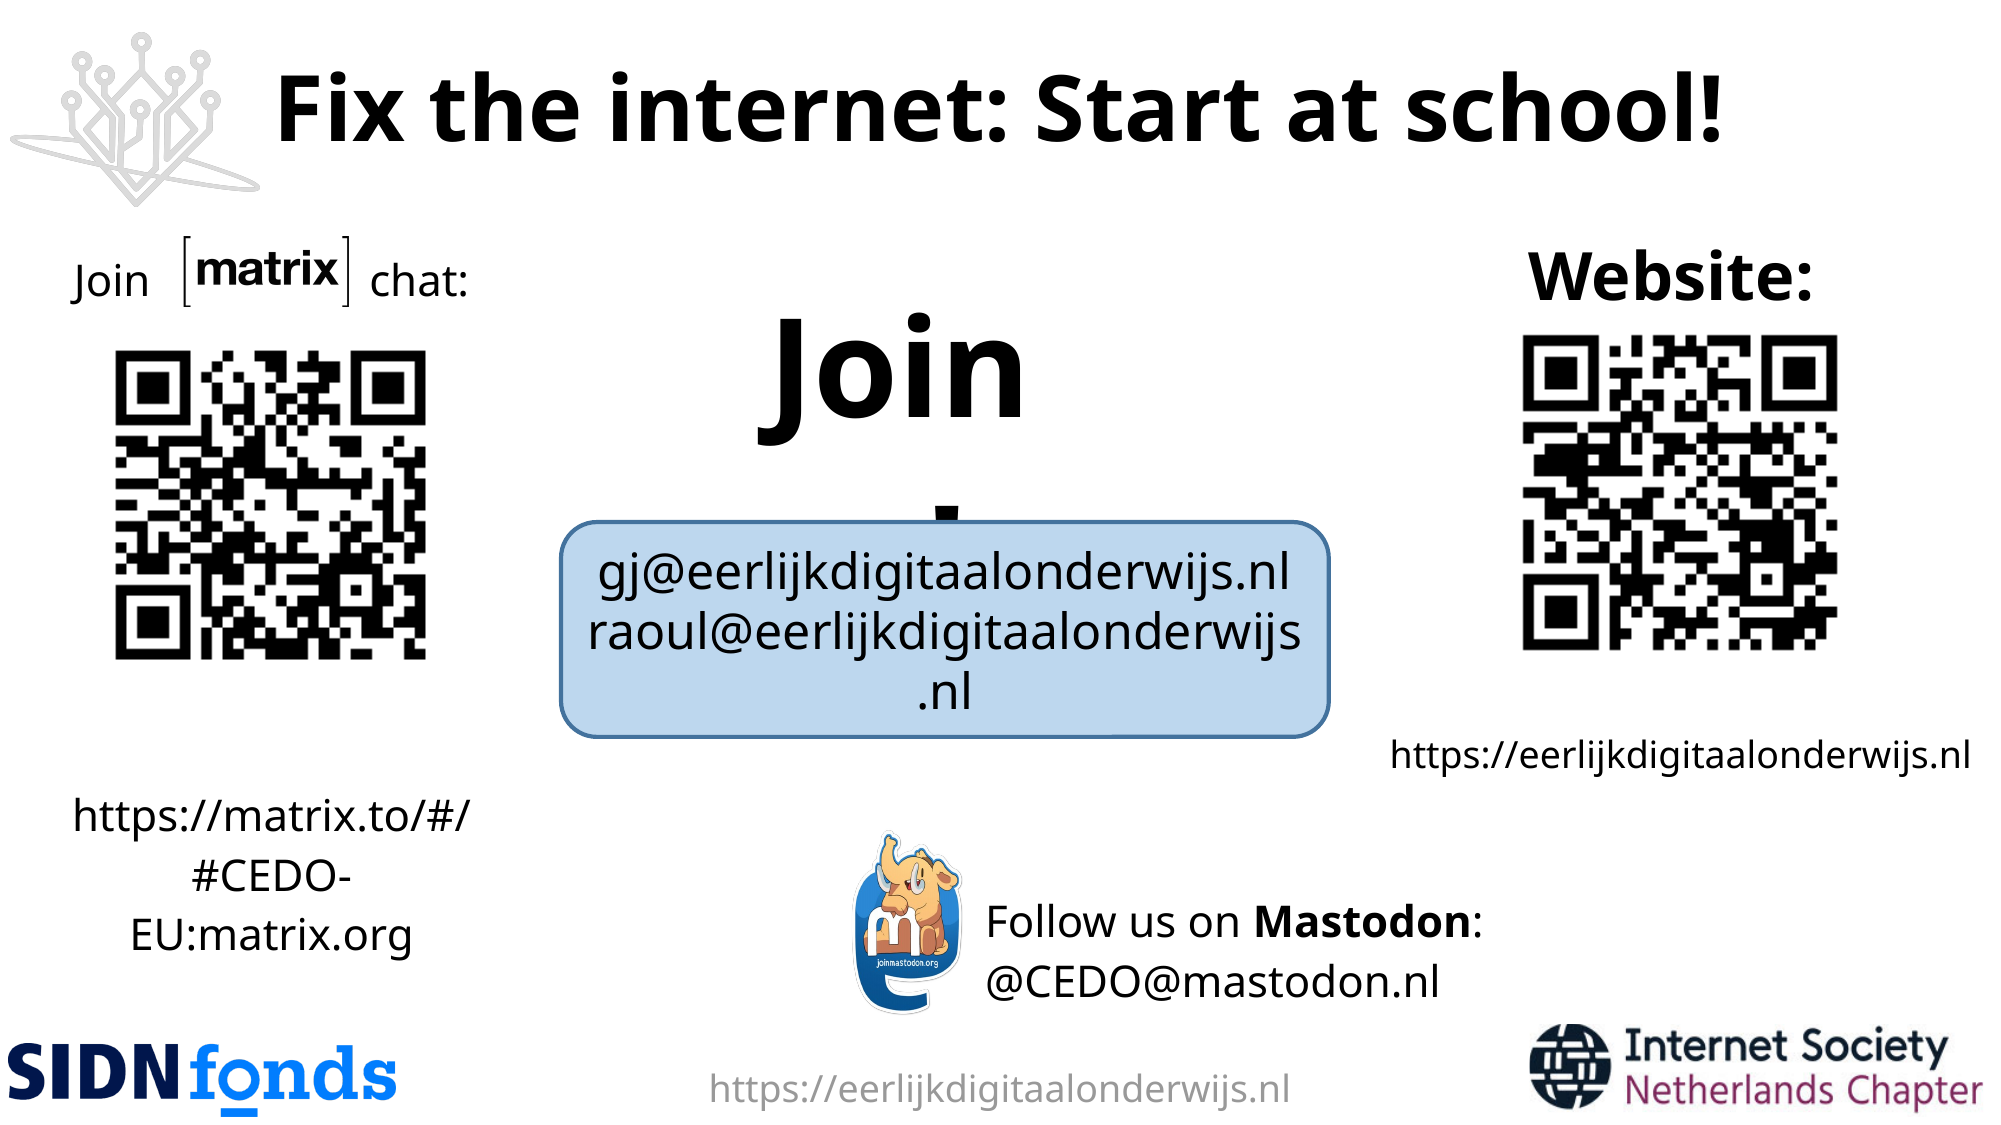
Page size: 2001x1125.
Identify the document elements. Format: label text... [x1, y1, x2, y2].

text_box gj@eerlijkdigitaalonderwijs.nl raoul@eerlijkdigitaalonderwijs.nl [561, 522, 1329, 737]
title Fix the internet: Start at school! [143, 4, 1857, 207]
picture [8, 1043, 396, 1117]
text_box Follow us on Mastodon: @CEDO@mastodon.nl [970, 883, 1938, 957]
text_box Join us! [753, 263, 1247, 443]
picture [834, 828, 980, 1016]
text_box Website: https://eerlijkdigitaalonderwijs.nl [1352, 221, 1991, 813]
picture [1529, 1024, 1995, 1117]
text_box Join chat: https://matrix.to/#/ #CEDO-EU:matrix.org [41, 241, 502, 887]
picture [183, 236, 349, 241]
picture [1500, 312, 1861, 674]
